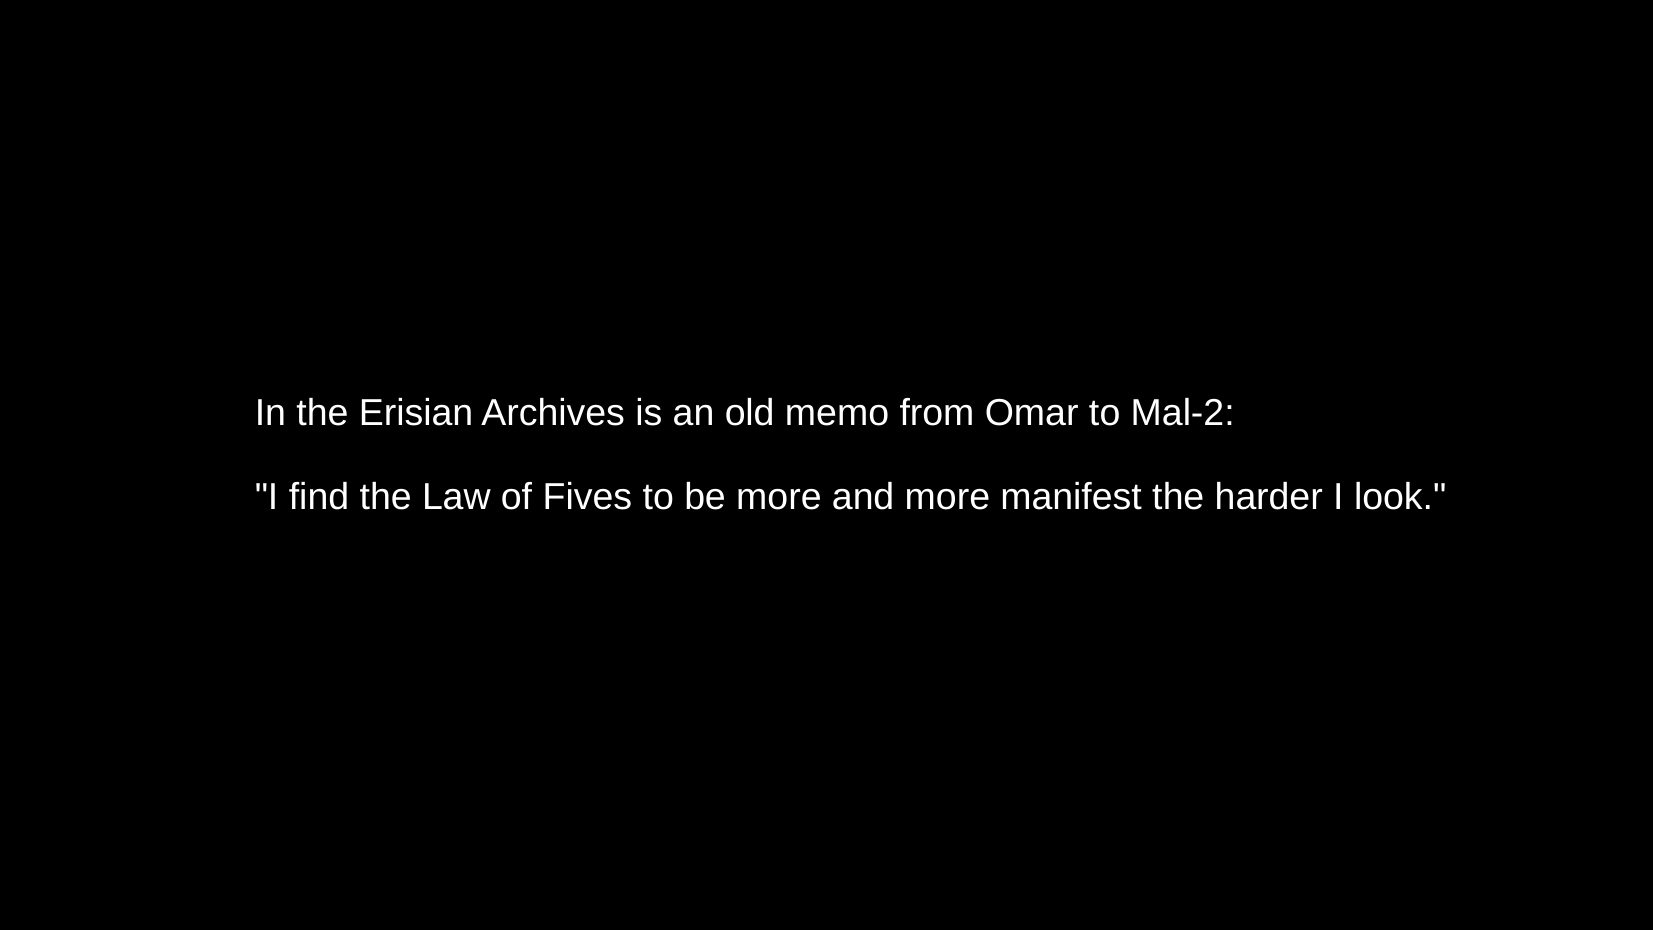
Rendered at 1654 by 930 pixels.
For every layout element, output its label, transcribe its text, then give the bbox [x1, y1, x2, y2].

text_box In the Erisian Archives is an old memo from Omar to Mal-2: "I find the Law of Fives to be more and more manifest the harder I look." [240, 384, 1653, 526]
